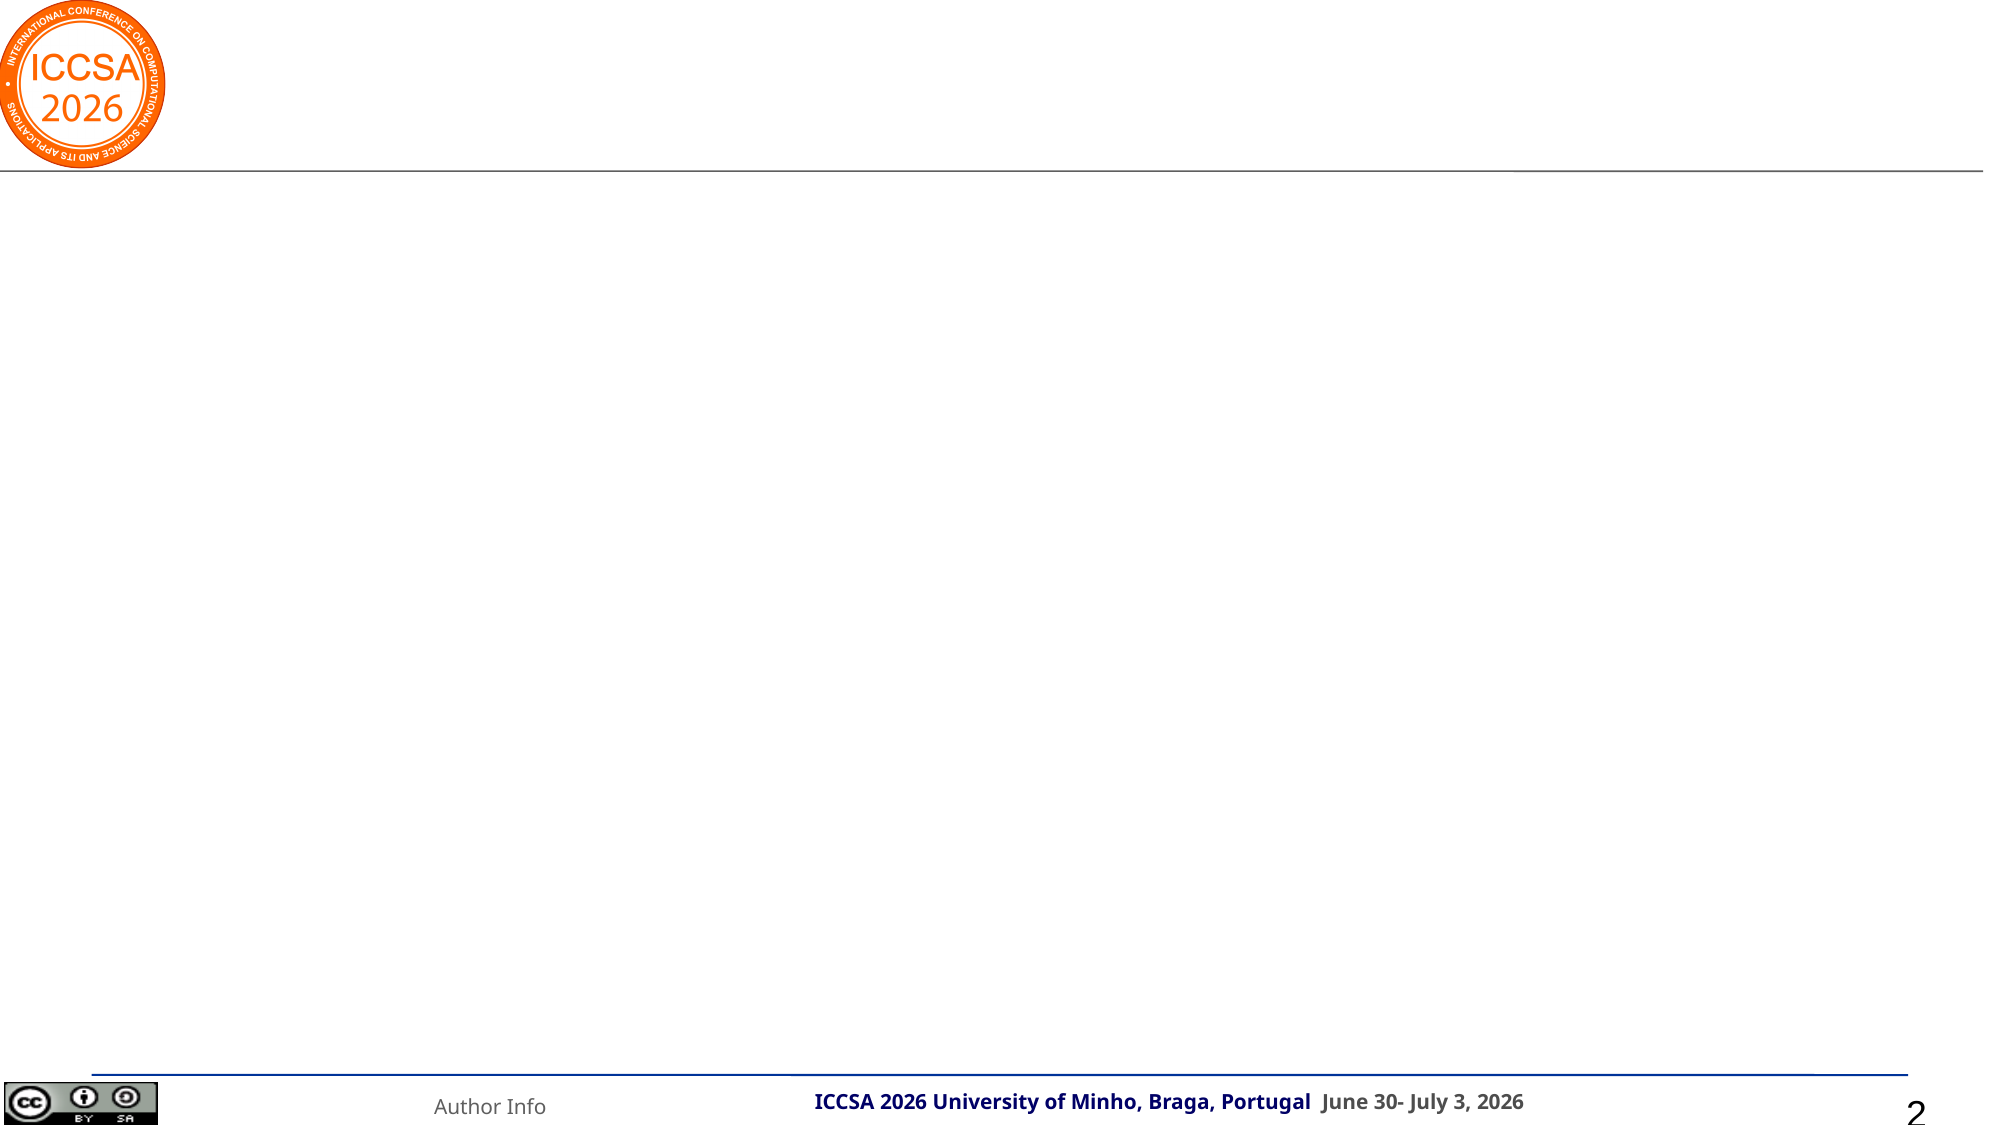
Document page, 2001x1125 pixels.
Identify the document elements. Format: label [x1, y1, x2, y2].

picture [4, 1082, 158, 1125]
picture [0, 0, 166, 169]
